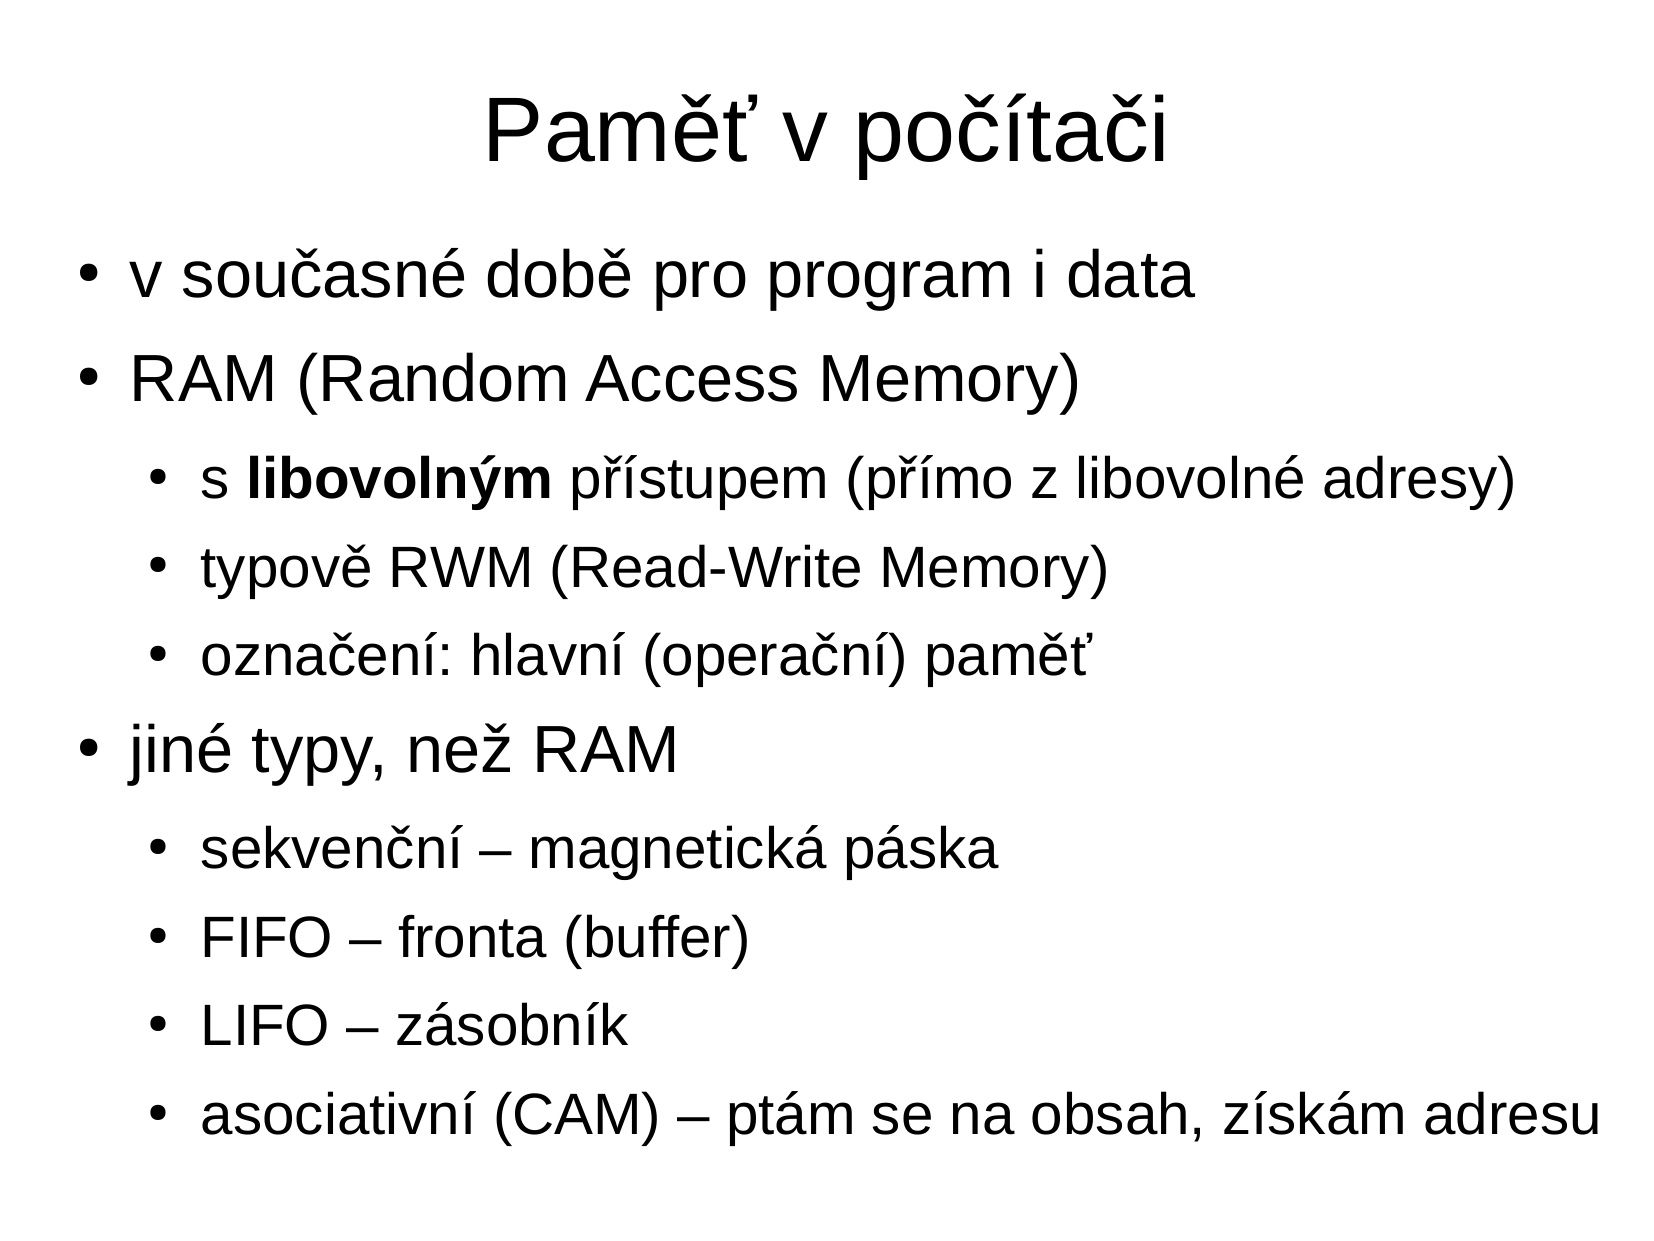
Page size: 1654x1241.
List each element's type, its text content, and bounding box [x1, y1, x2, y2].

list v současné době pro program i data RAM (Random Access Memory) s libovolným přístupem (přímo z libovolné adresy) typově RWM (Read-Write Memory) označení: hlavní (operační) paměť jiné typy, než RAM sekvenční – magnetická páska FIFO – fronta (buffer) LIFO – zásobník asociativní (CAM) – ptám se na obsah, získám adresu [59, 237, 1625, 1147]
title Paměť v počítači [82, 33, 1571, 226]
